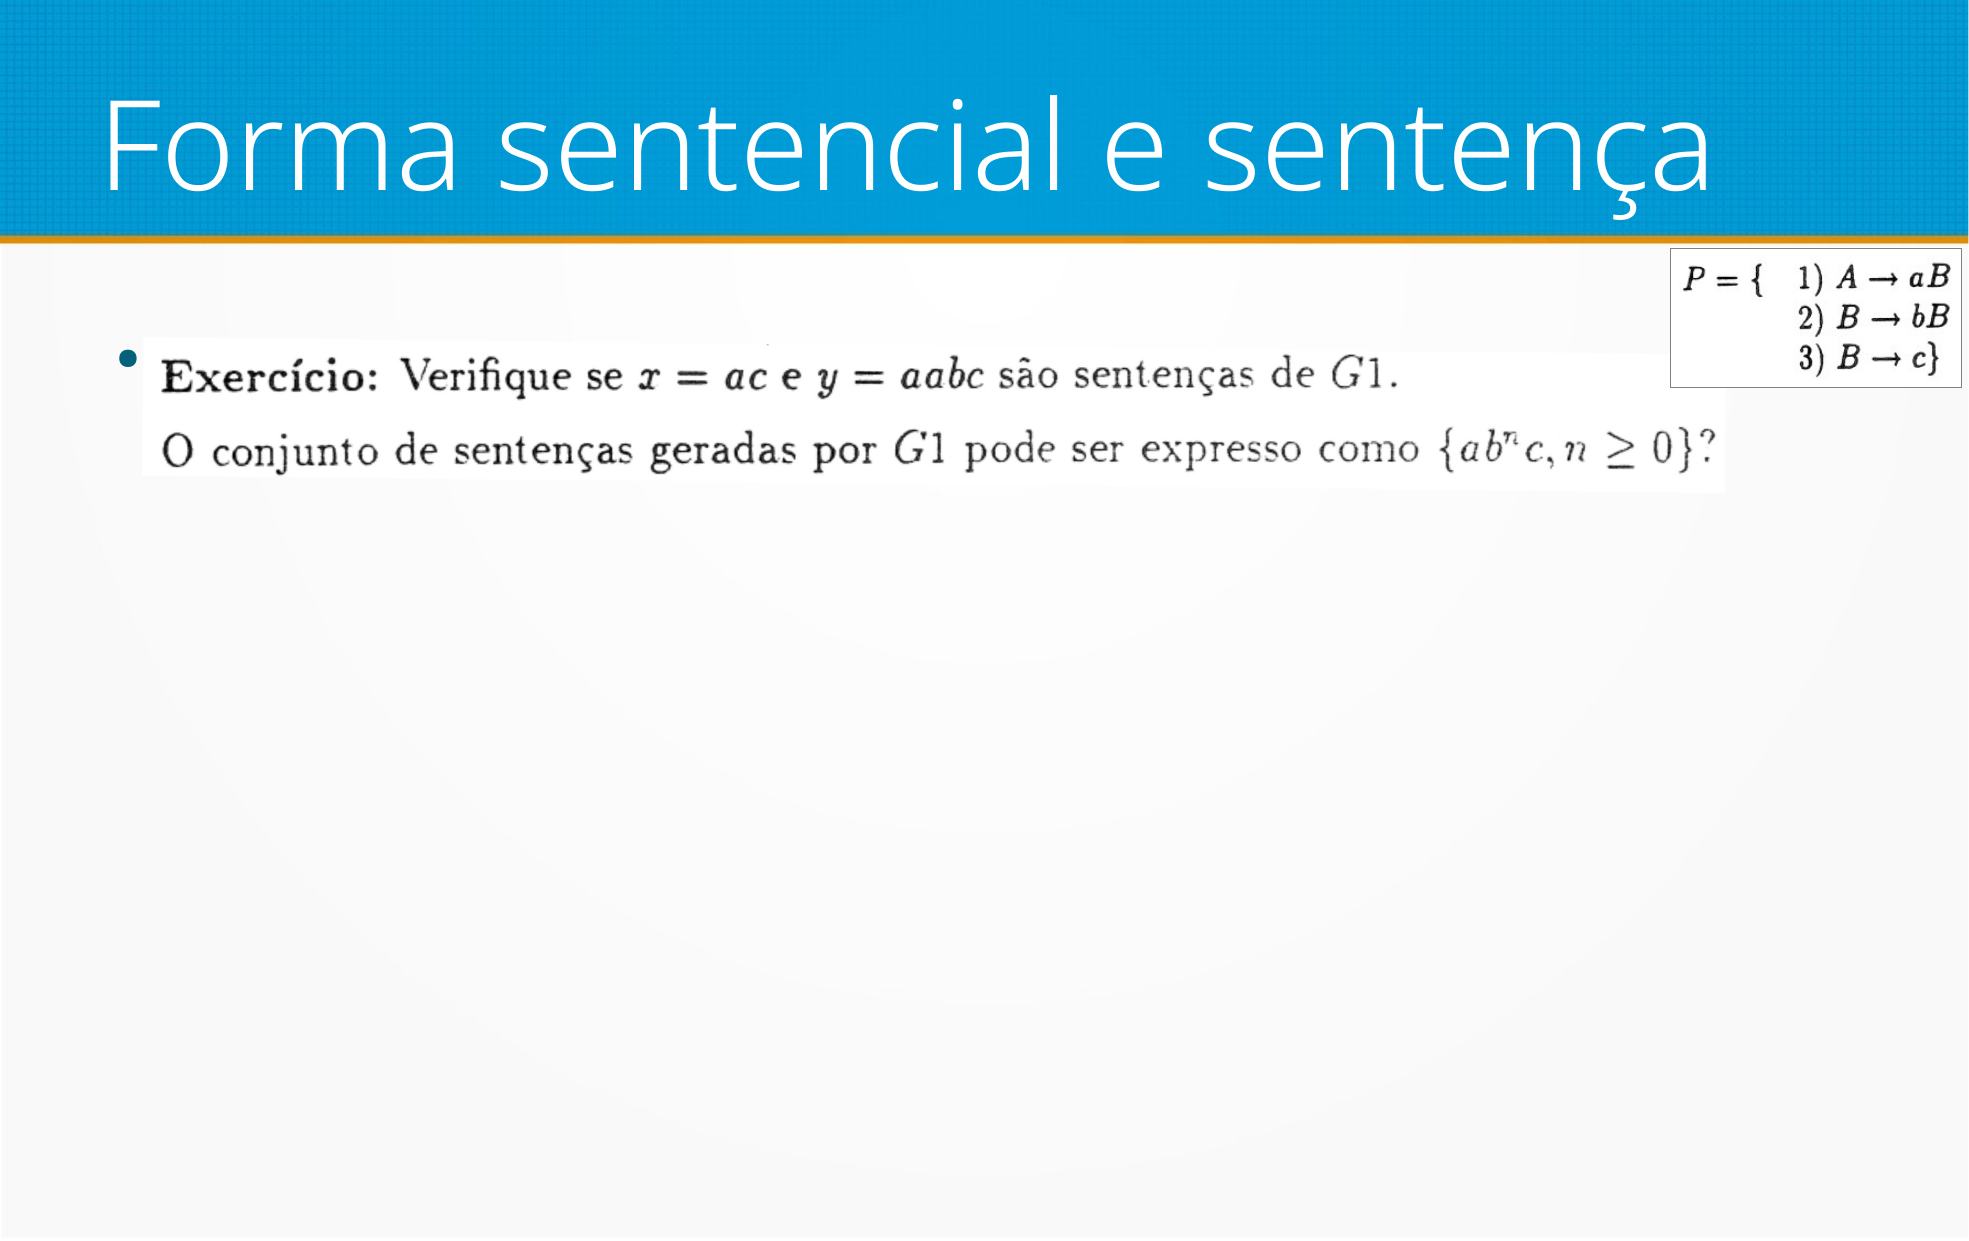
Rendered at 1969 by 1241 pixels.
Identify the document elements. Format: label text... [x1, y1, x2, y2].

picture [0, 233, 1969, 1241]
list [98, 315, 1861, 1081]
title Forma sentencial e sentença [98, 19, 1870, 227]
